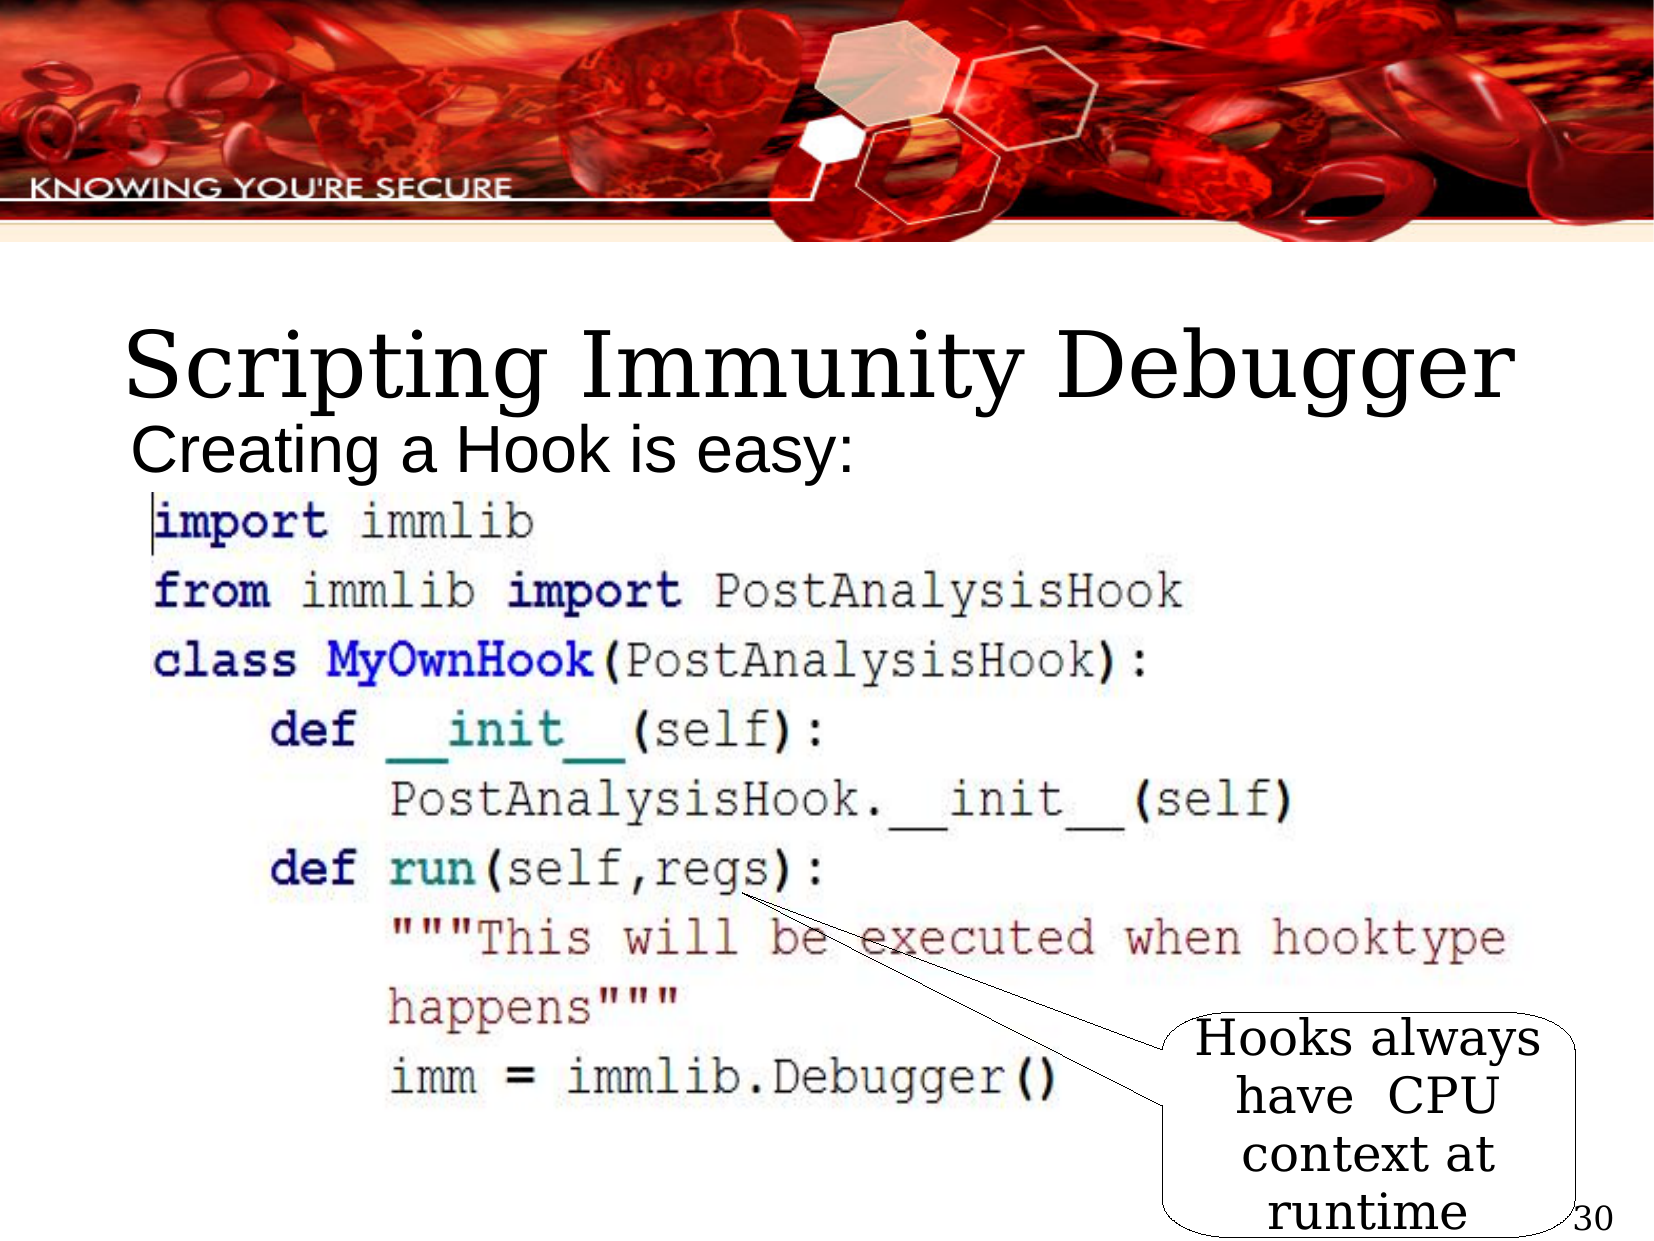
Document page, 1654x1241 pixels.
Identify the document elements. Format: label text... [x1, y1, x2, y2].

title Scripting Immunity Debugger [113, 261, 1526, 470]
picture [0, 0, 1654, 242]
text_box Hooks always have CPU context at runtime [742, 892, 1576, 1238]
picture [150, 492, 1538, 1163]
list Creating a Hook is easy: [112, 412, 1525, 1238]
